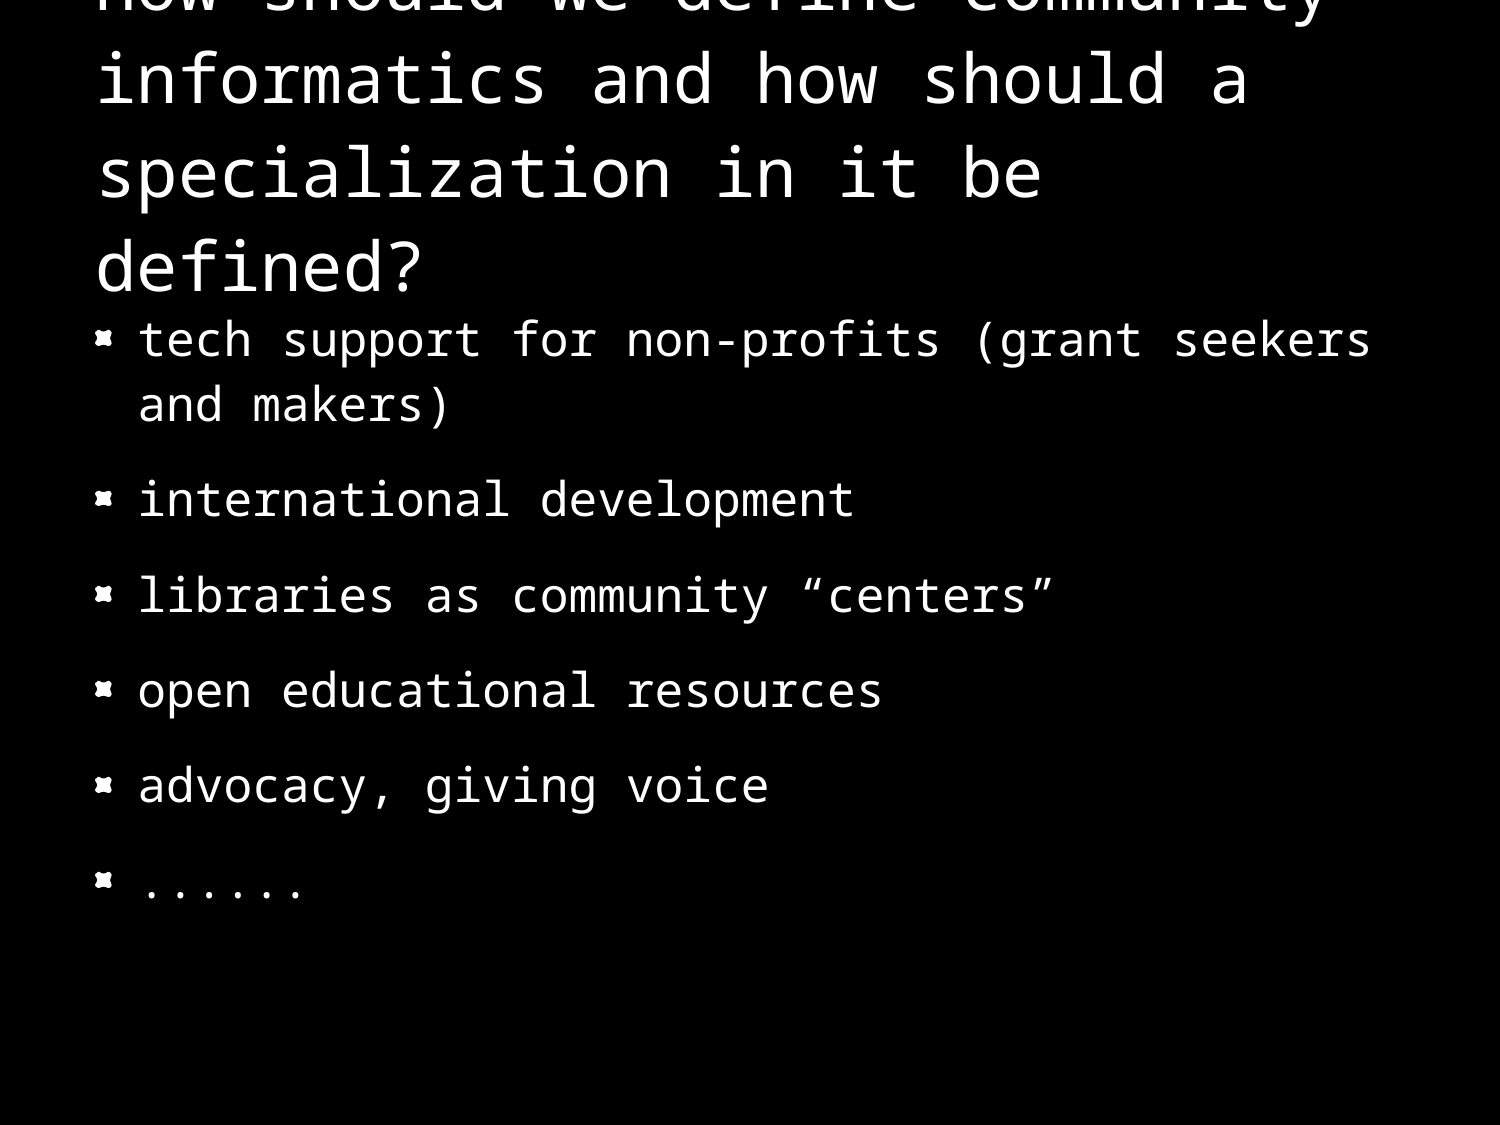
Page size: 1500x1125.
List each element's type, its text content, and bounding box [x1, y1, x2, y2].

list tech support for non-profits (grant seekers and makers) international development libraries as community “centers” open educational resources advocacy, giving voice ...... [90, 240, 1409, 977]
title How should we define community informatics and how should a specialization in it be defined? [90, 0, 1409, 240]
